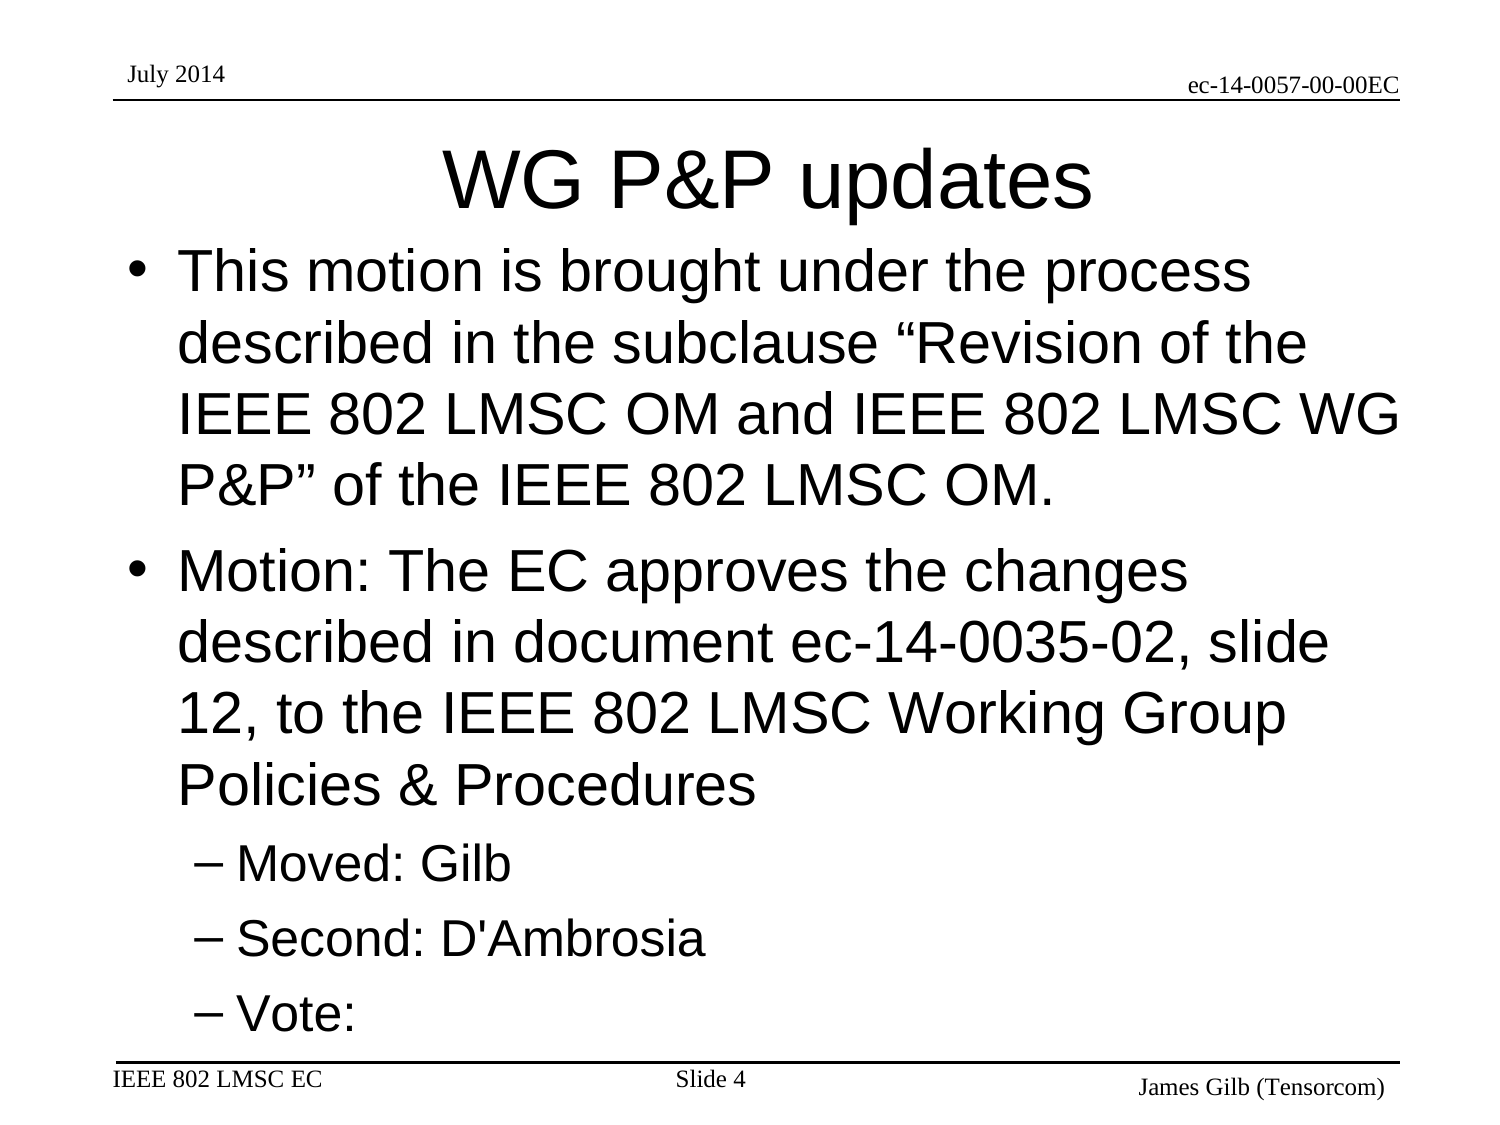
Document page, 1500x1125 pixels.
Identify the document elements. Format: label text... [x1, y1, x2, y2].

title WG P&P updates [112, 112, 1426, 224]
list This motion is brought under the process described in the subclause “Revision of the IEEE 802 LMSC OM and IEEE 802 LMSC WG P&P” of the IEEE 802 LMSC OM. Motion: The EC approves the changes described in document ec-14-0035-02, slide 12, to the IEEE 802 LMSC Working Group Policies & Procedures Moved: Gilb Second: D'Ambrosia Vote: [112, 224, 1426, 1051]
